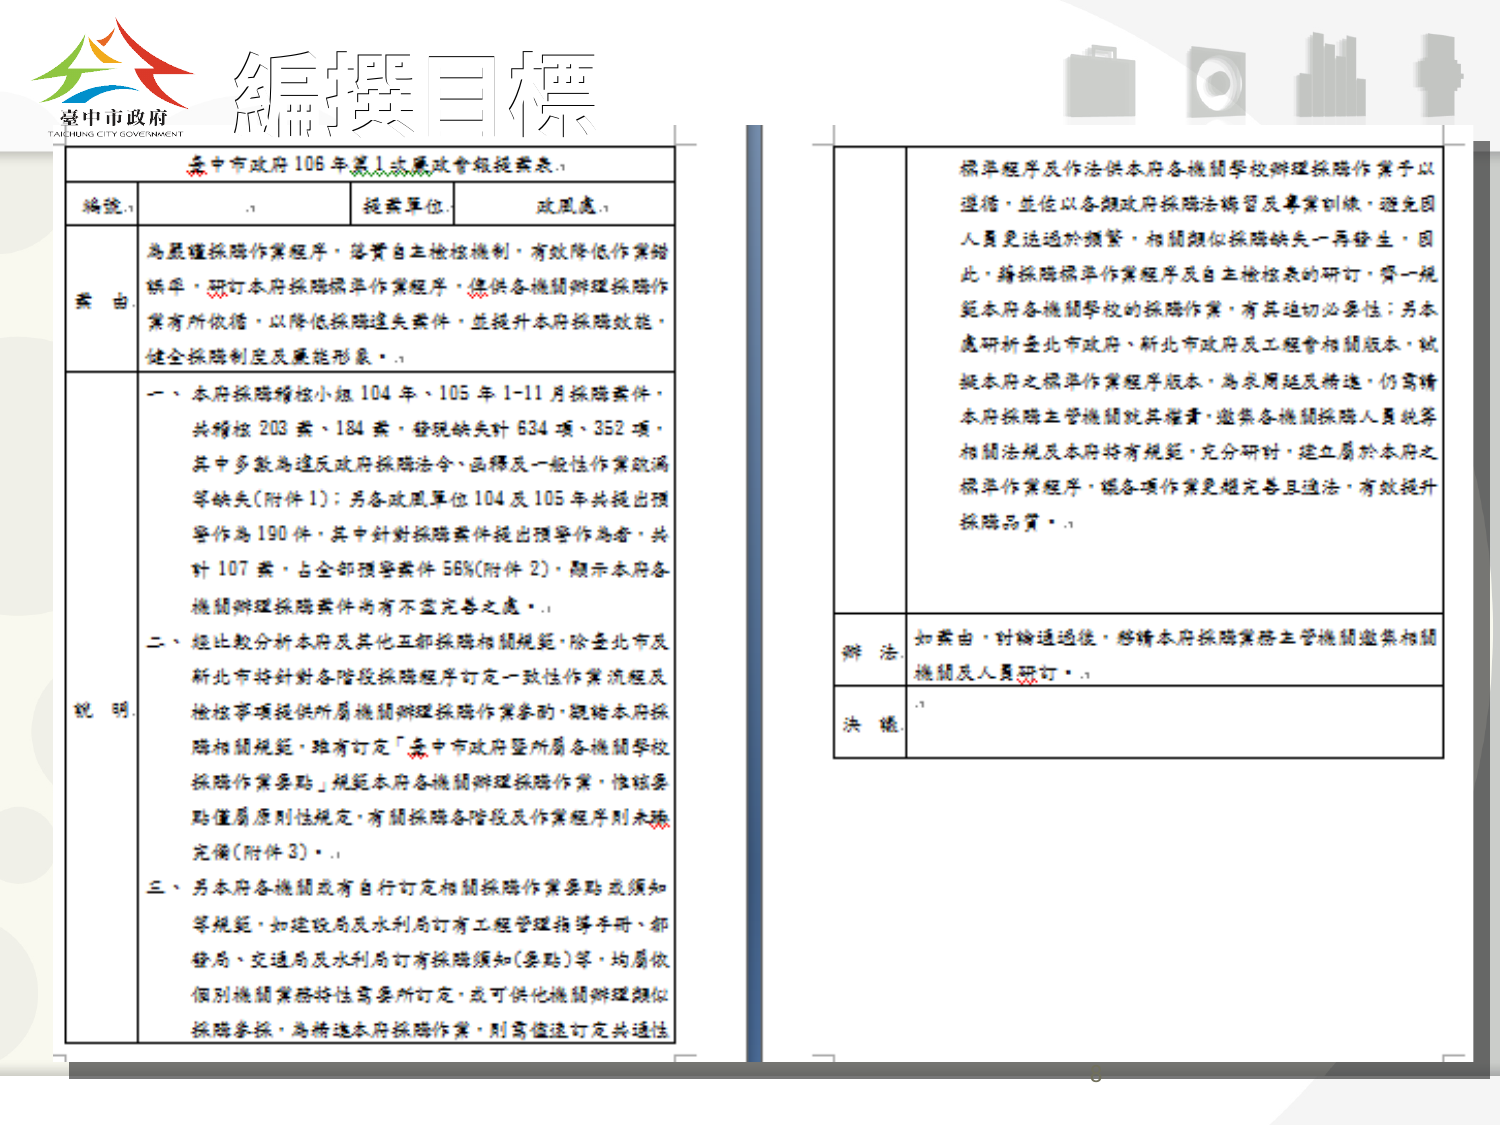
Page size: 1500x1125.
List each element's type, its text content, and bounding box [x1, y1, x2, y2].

text_box [1074, 1042, 1426, 1103]
title 編撰目標 [218, 0, 681, 188]
picture [28, 6, 1474, 1062]
